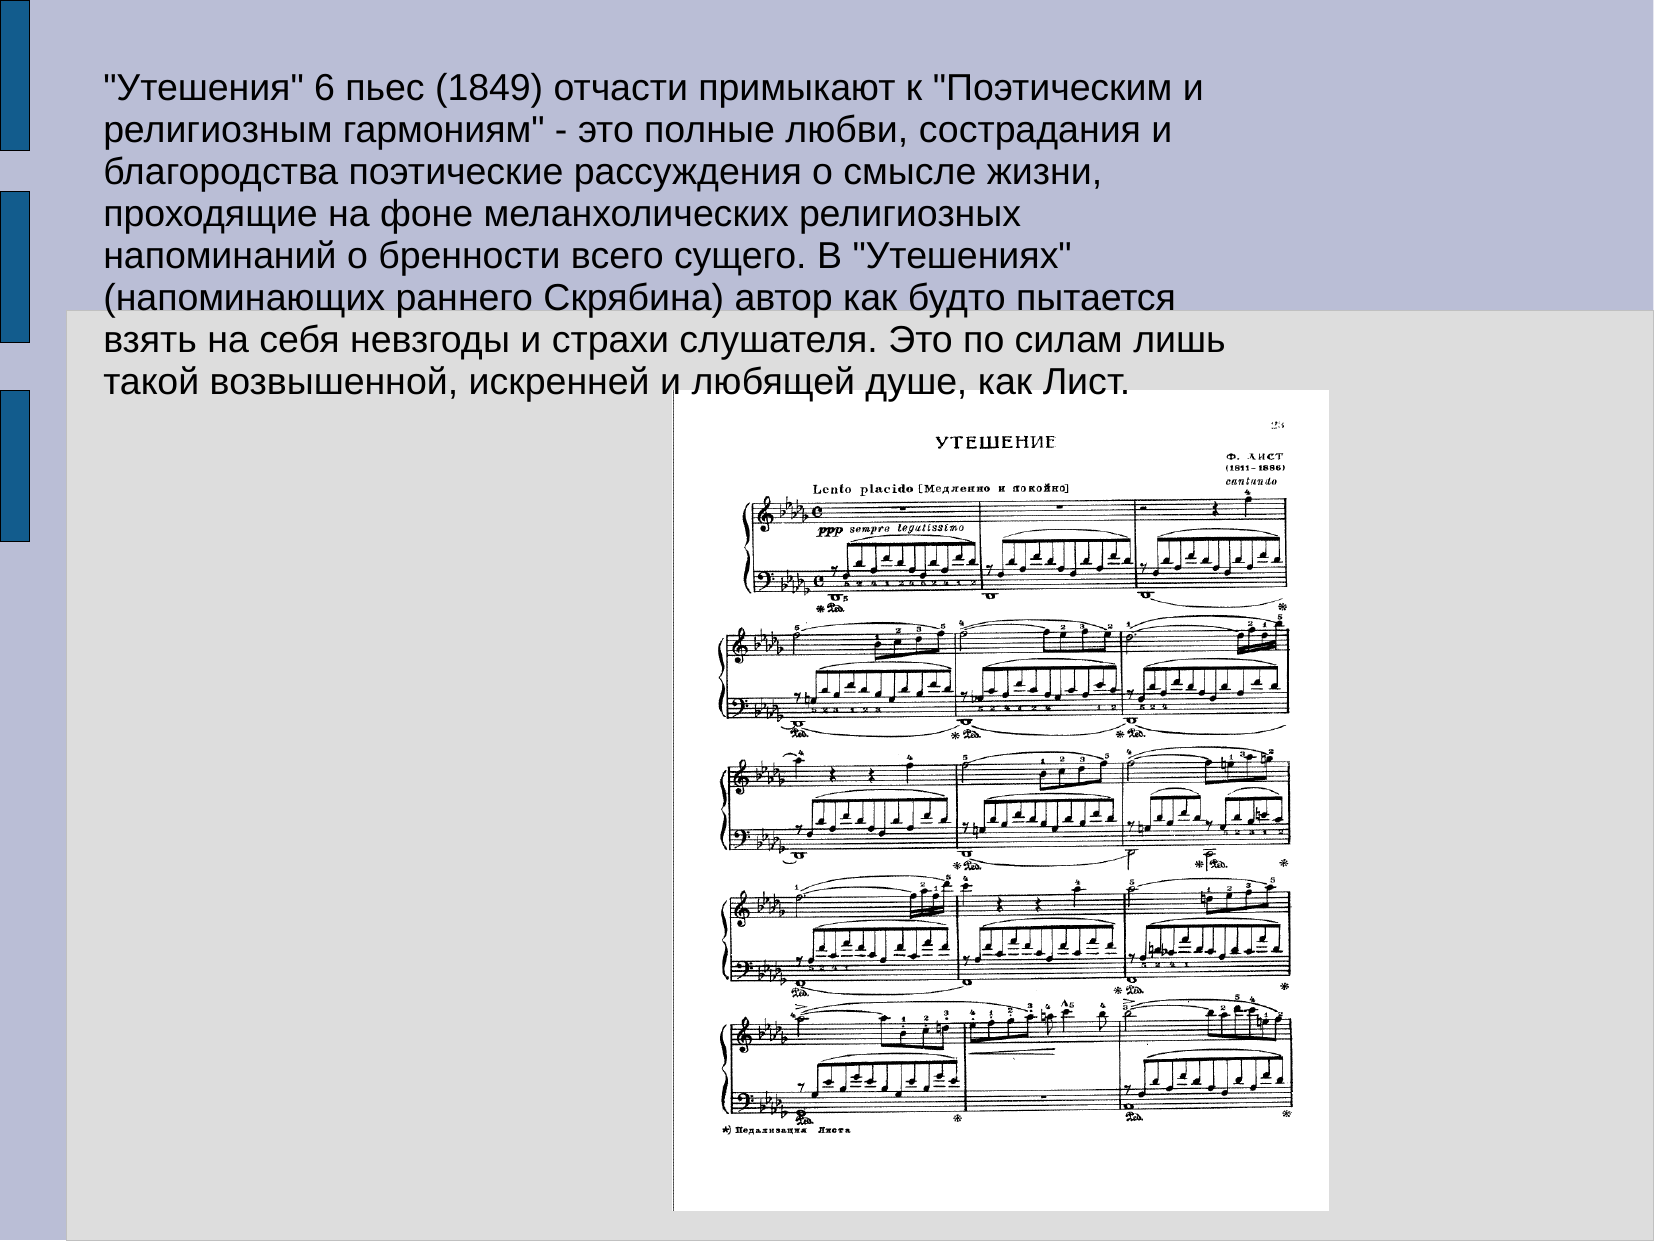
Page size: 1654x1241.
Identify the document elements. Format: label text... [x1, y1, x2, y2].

text_box "Утешения" 6 пьес (1849) отчасти примыкают к "Поэтическим и религиозным гармониям" - это полные любви, сострадания и благородства поэтические рассуждения о смысле жизни, проходящие на фоне меланхолических религиозных напоминаний о бренности всего сущего. В "Утешениях" (напоминающих раннего Скрябина) автор как будто пытается взять на себя невзгоды и страхи слушателя. Это по силам лишь такой возвышенной, искренней и любящей душе, как Лист. [88, 59, 1281, 742]
picture [672, 390, 1329, 1211]
